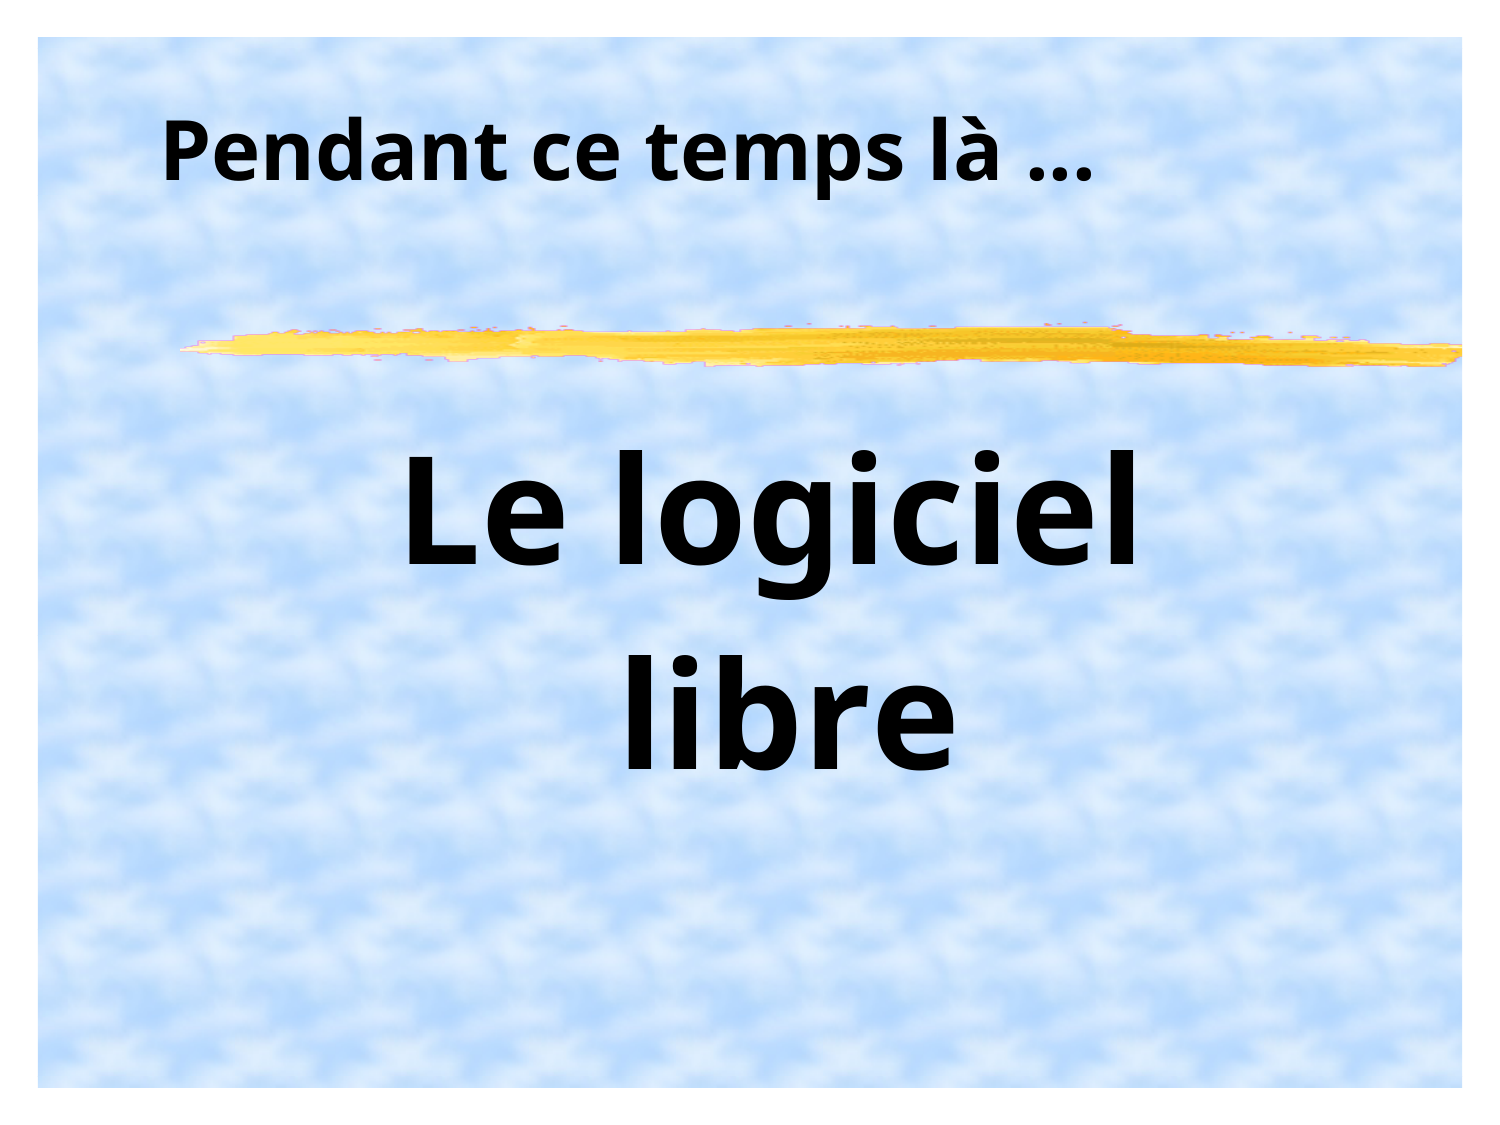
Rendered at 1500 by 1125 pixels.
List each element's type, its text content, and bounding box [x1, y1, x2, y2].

picture [37, 37, 1463, 1088]
subtitle Le logiciel libre [190, 426, 1317, 945]
title Pendant ce temps là ... [144, 60, 1356, 236]
